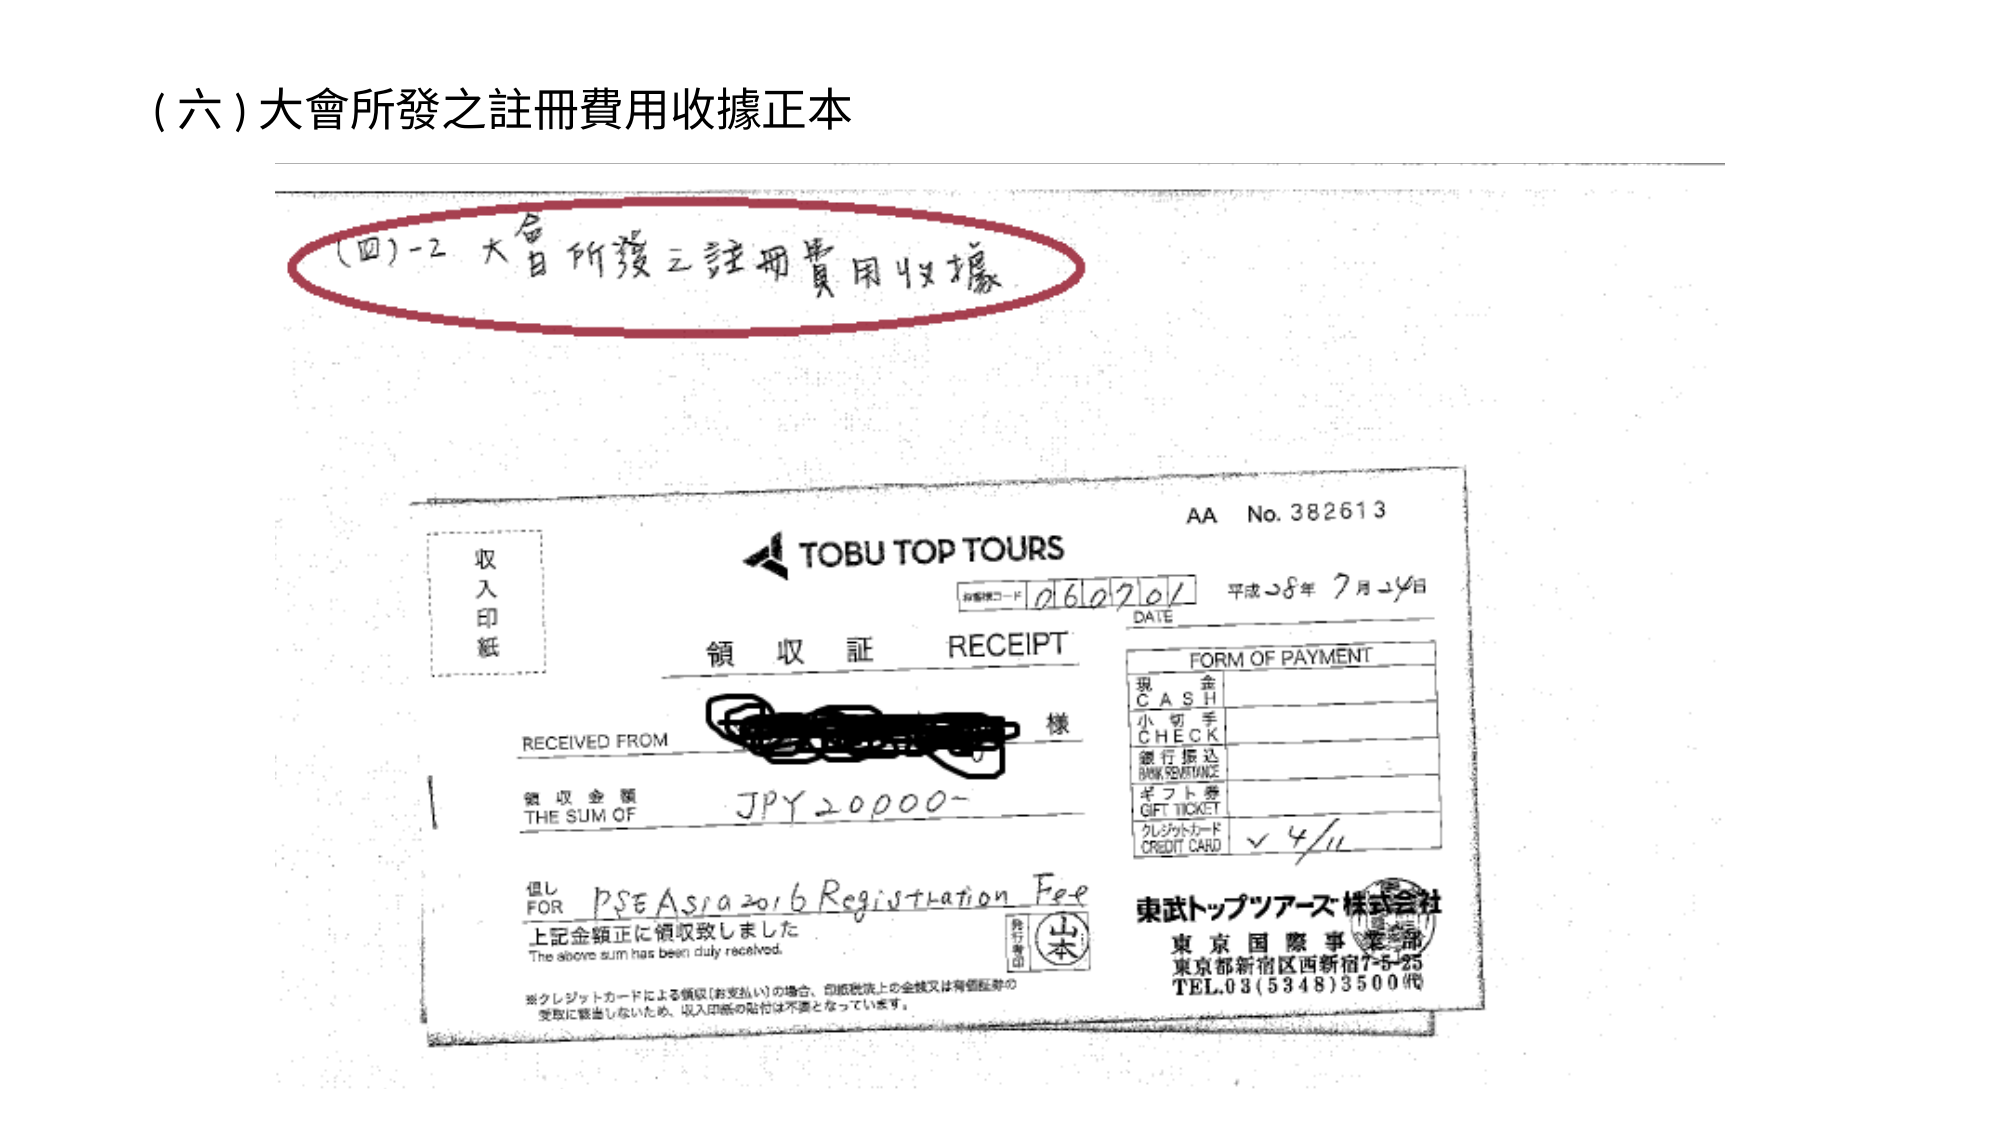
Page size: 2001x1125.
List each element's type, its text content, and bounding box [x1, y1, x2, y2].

picture [275, 163, 1725, 1089]
title (六)大會所發之註冊費用收據正本 [137, 59, 1863, 163]
